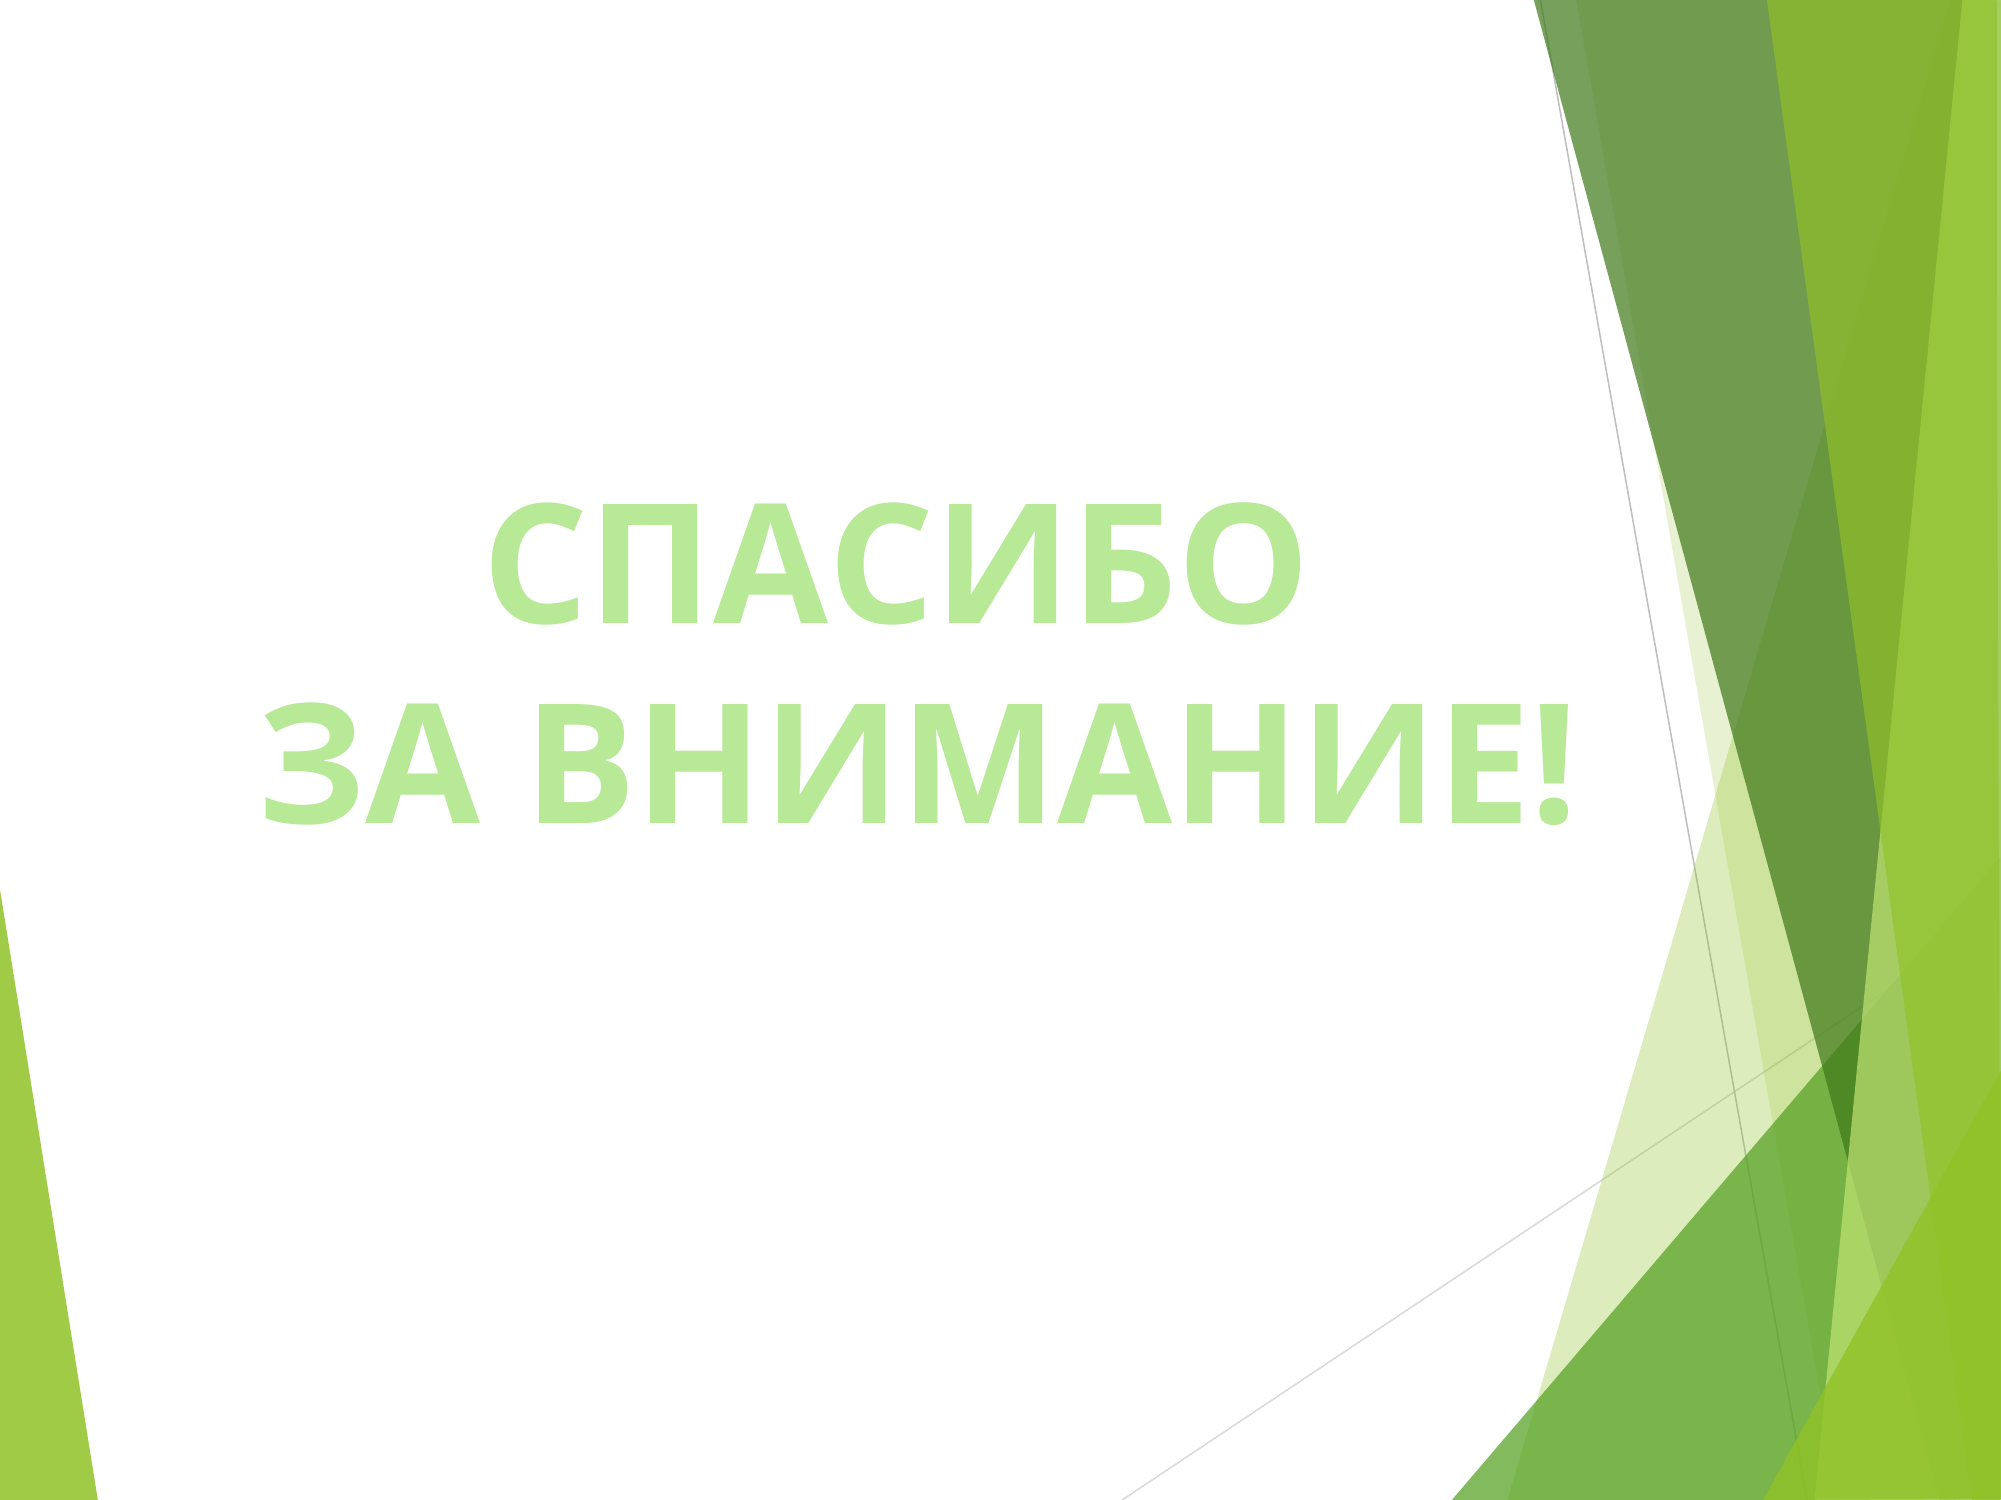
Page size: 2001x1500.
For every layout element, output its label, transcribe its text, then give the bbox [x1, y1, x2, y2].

text_box СПАСИБО ЗА ВНИМАНИЕ! [243, 449, 1594, 864]
